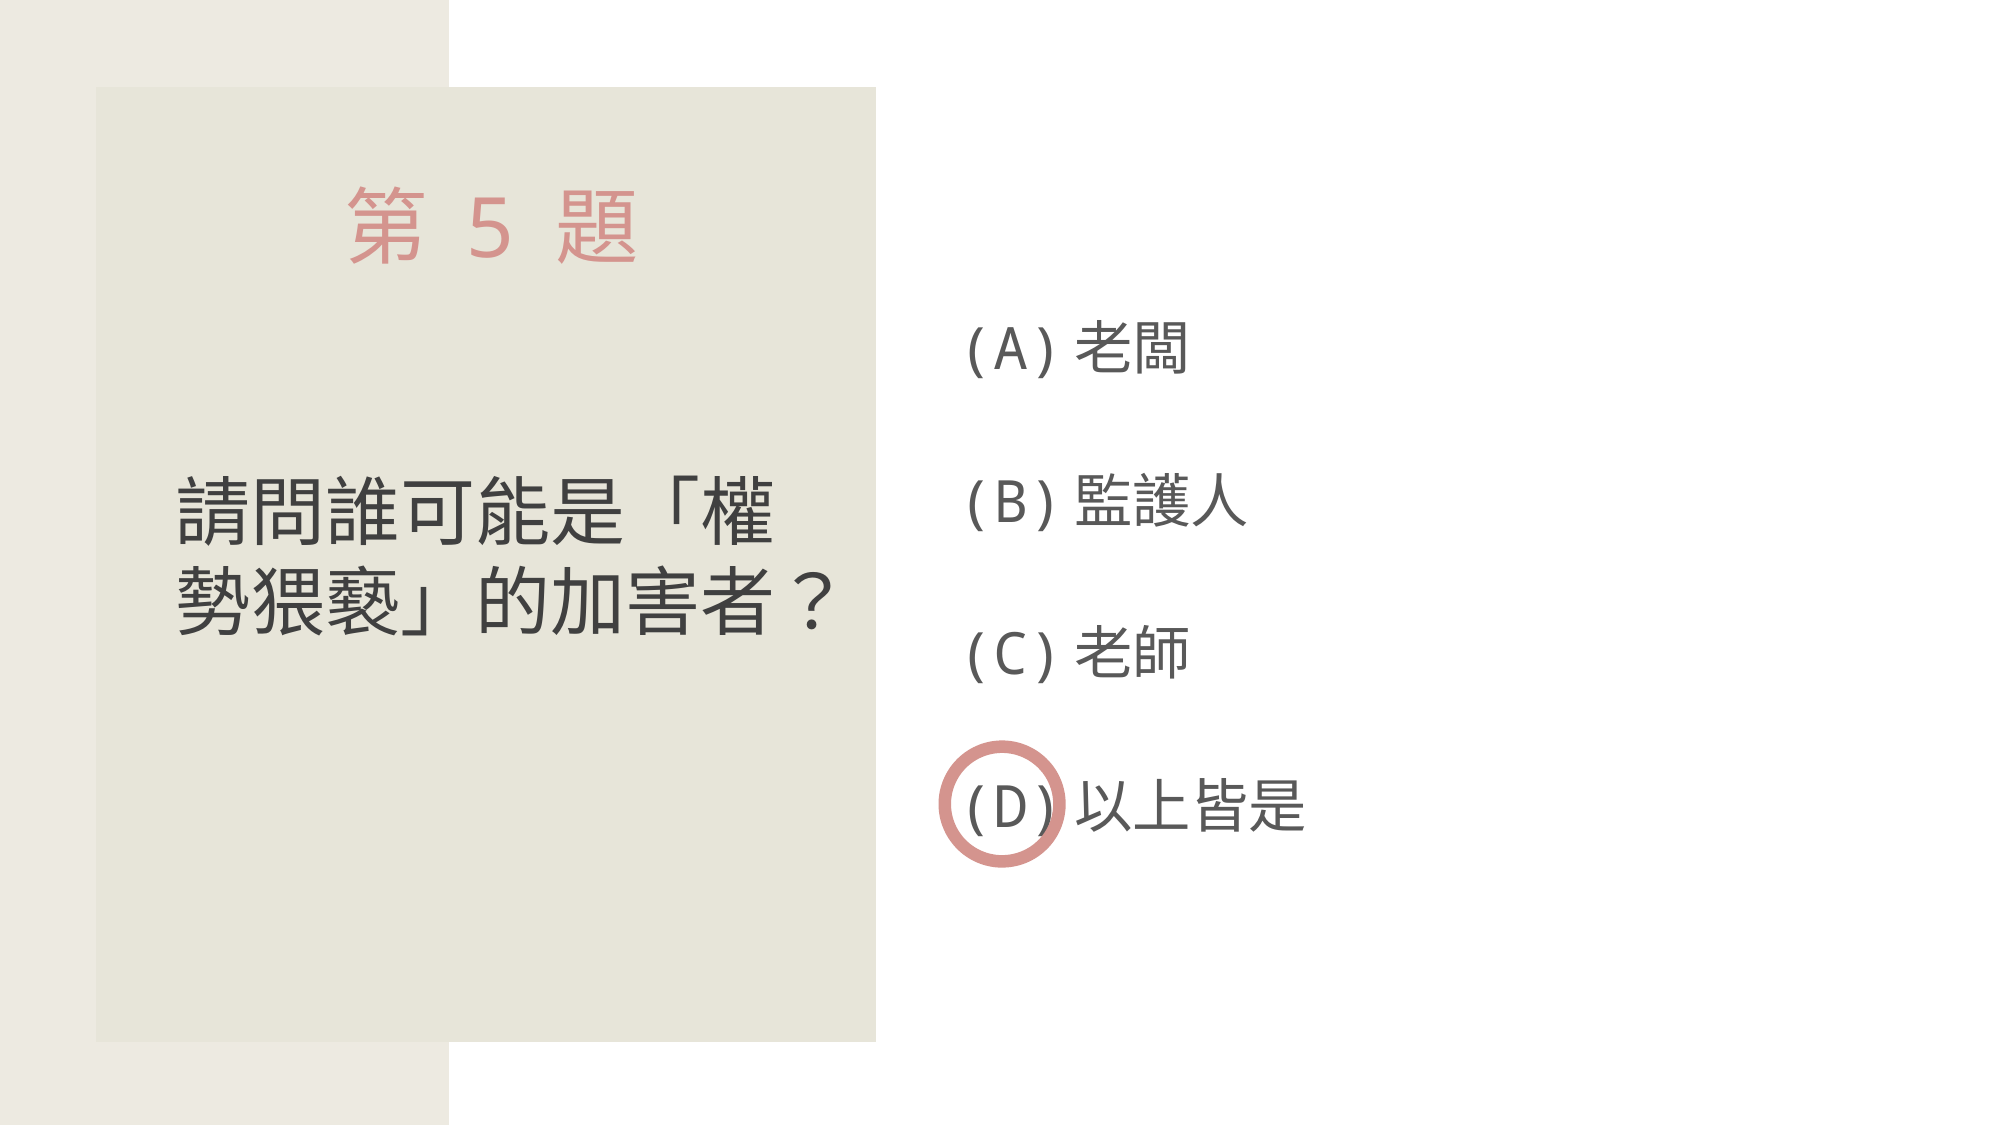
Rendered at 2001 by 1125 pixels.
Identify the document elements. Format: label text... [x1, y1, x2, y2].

text_box (D) [1050, 835, 1059, 847]
text_box 老師 [1059, 608, 1527, 695]
text_box 第 5 題 [285, 165, 698, 282]
text_box 老闆 [1059, 304, 1527, 390]
text_box (D) [943, 761, 954, 778]
text_box (C) [943, 608, 1059, 695]
text_box 以上皆是 [1059, 761, 1527, 847]
text_box 監護人 [1059, 456, 1527, 543]
text_box (D) [943, 830, 954, 847]
text_box (D) [952, 761, 1053, 847]
text_box (A) [943, 304, 1059, 390]
text_box 請問誰可能是「權勢猥褻」的加害者？ [160, 456, 804, 654]
text_box (B) [943, 456, 1059, 543]
text_box (D) [1050, 761, 1059, 773]
